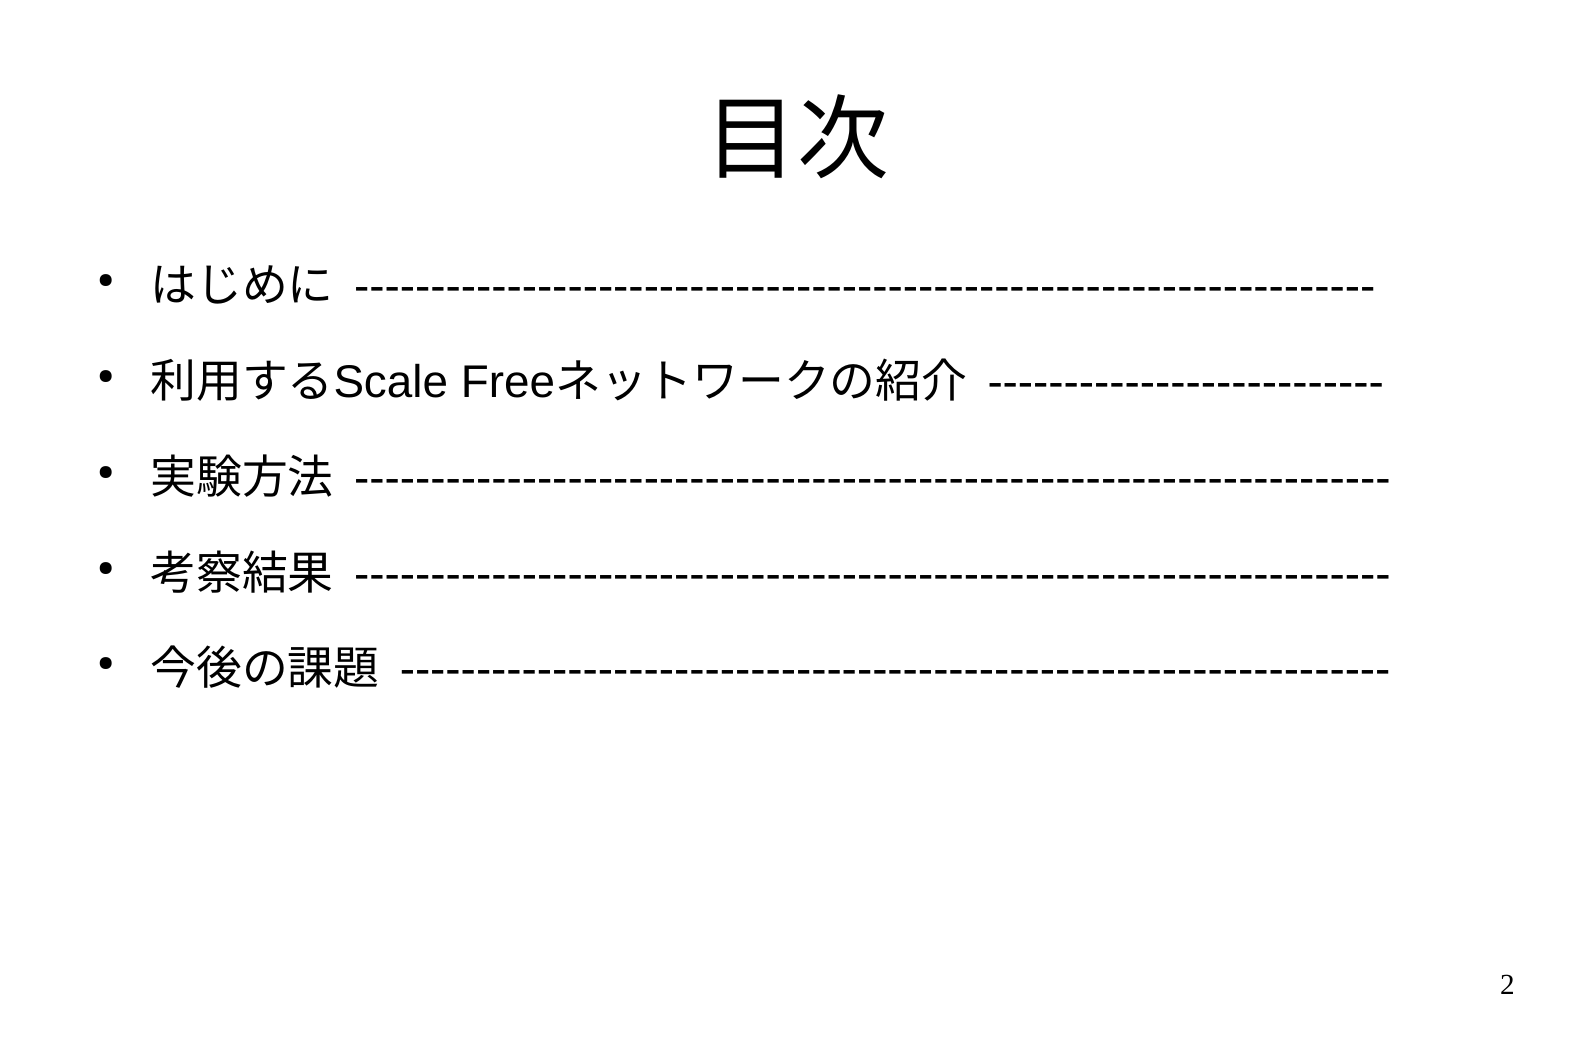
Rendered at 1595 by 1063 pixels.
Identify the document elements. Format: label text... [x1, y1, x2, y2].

list はじめに ------------------------------------------------------------------- 利用するScale Freeネットワークの紹介 -------------------------- 実験方法 -------------------------------------------------------------------- 考察結果 -------------------------------------------------------------------- 今後の課題 ----------------------------------------------------------------- [79, 248, 1515, 936]
title 目次 [79, 42, 1515, 220]
